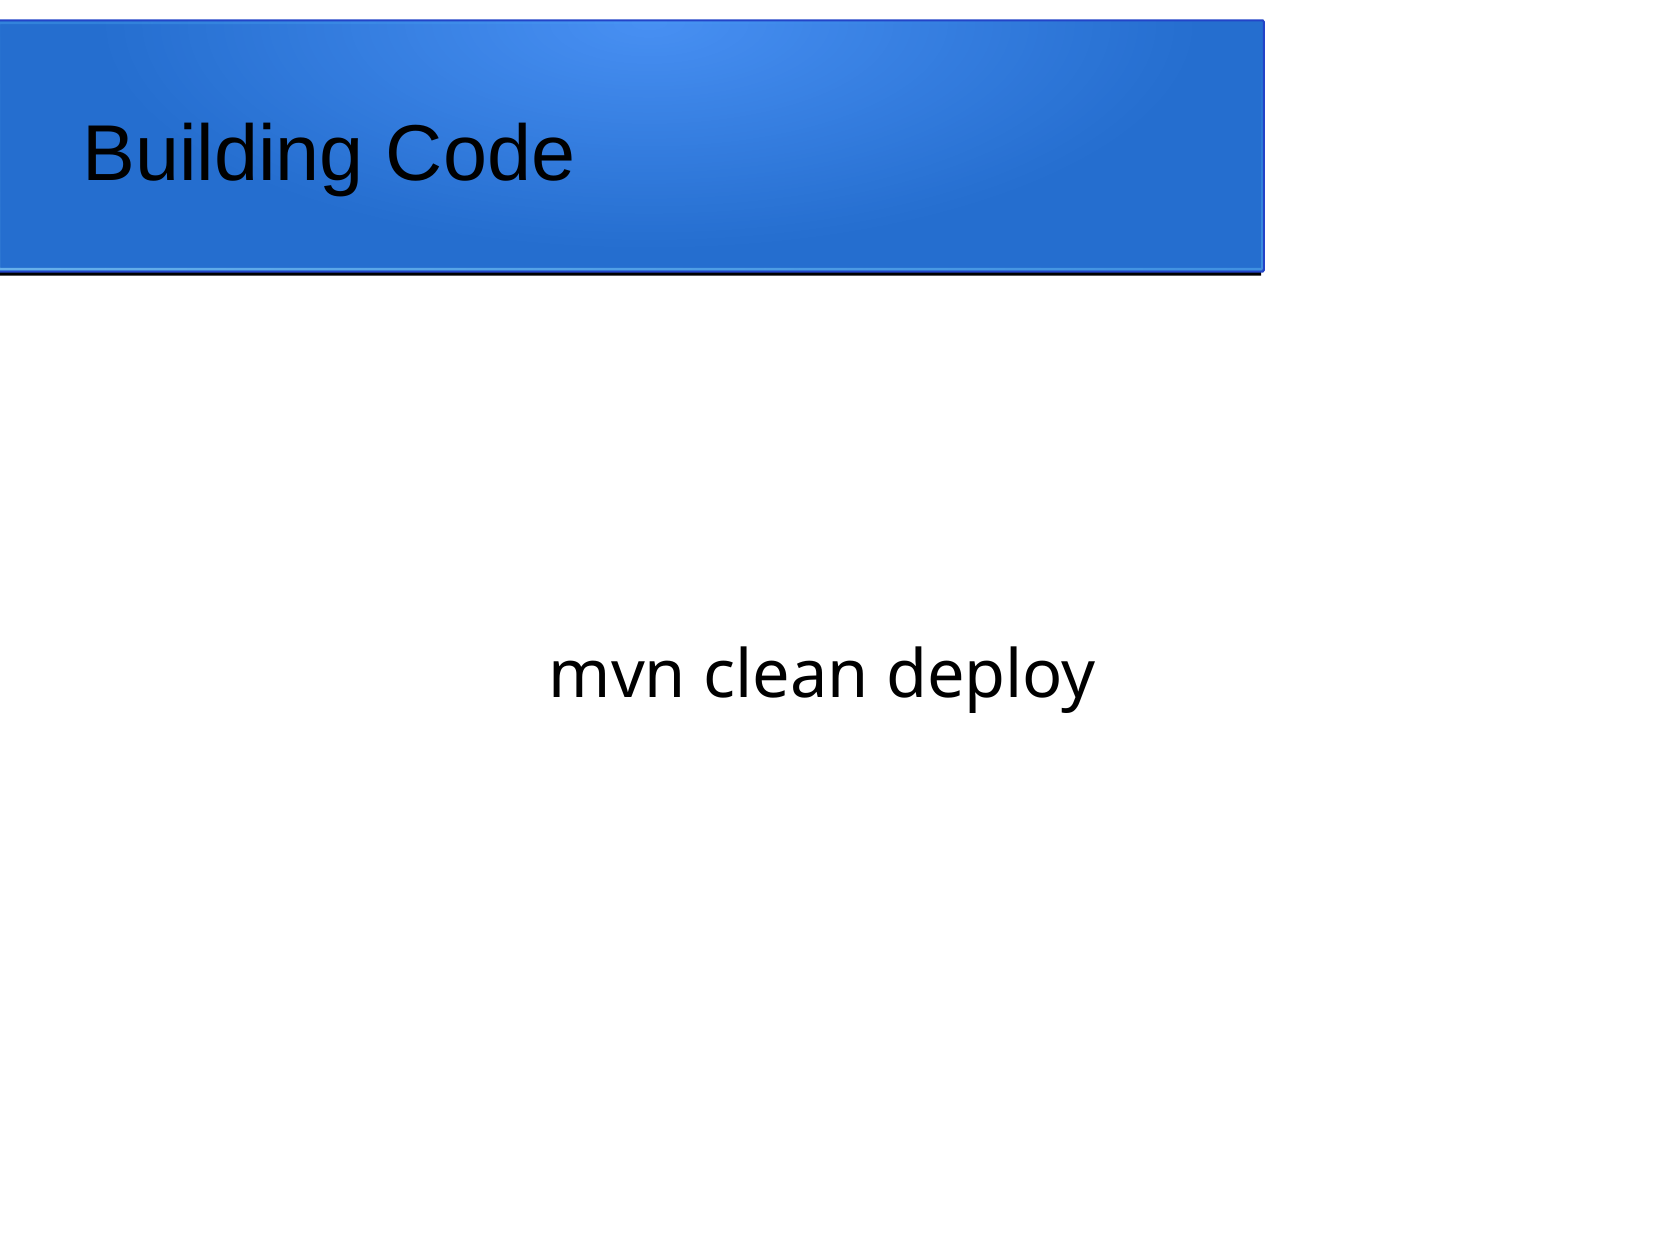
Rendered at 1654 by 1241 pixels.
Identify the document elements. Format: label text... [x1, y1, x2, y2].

subtitle mvn clean deploy [523, 539, 1122, 804]
title Building Code [82, 49, 1571, 257]
